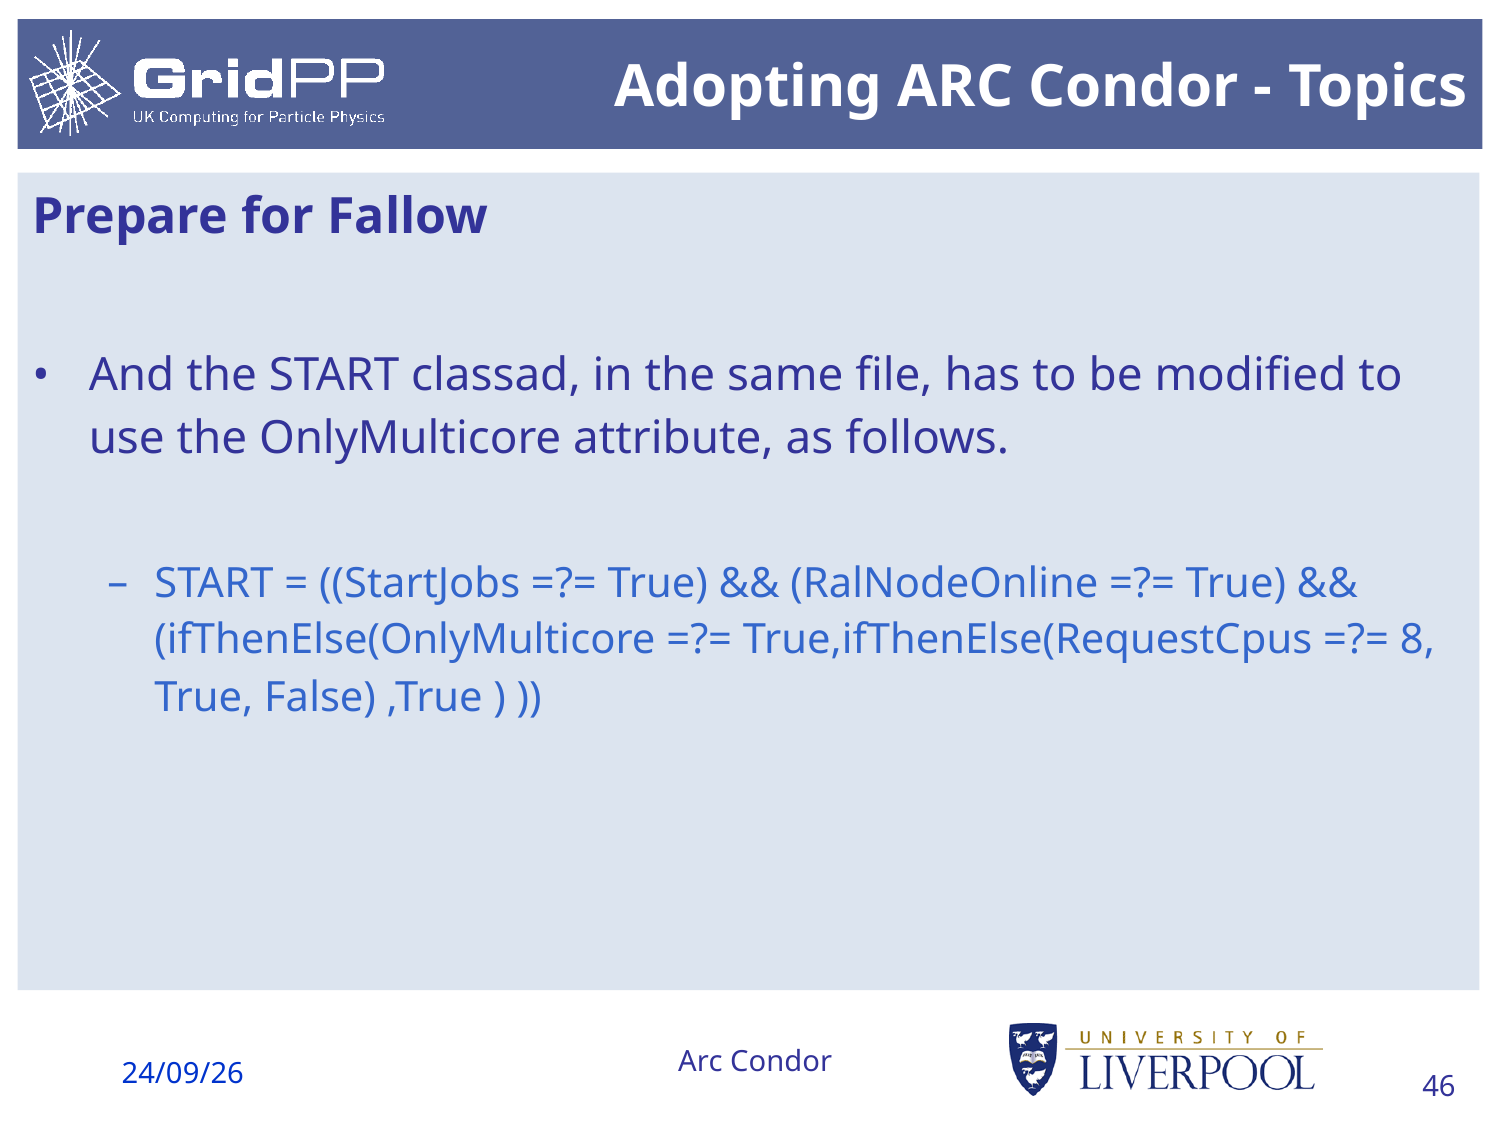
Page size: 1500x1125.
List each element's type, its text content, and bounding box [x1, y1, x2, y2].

text_box <number> [1388, 1059, 1471, 1094]
list Prepare for Fallow And the START classad, in the same file, has to be modified to use the OnlyMulticore attribute, as follows. START = ((StartJobs =?= True) && (RalNodeOnline =?= True) && (ifThenElse(OnlyMulticore =?= True,ifThenElse(RequestCpus =?= 8, True, False) ,True ) )) [17, 172, 1480, 991]
picture [1009, 1023, 1323, 1096]
text_box Arc Condor [536, 1034, 975, 1094]
title Adopting ARC Condor - Topics [513, 19, 1483, 149]
picture [29, 30, 384, 136]
text_box 02/03/16 [29, 1046, 337, 1095]
